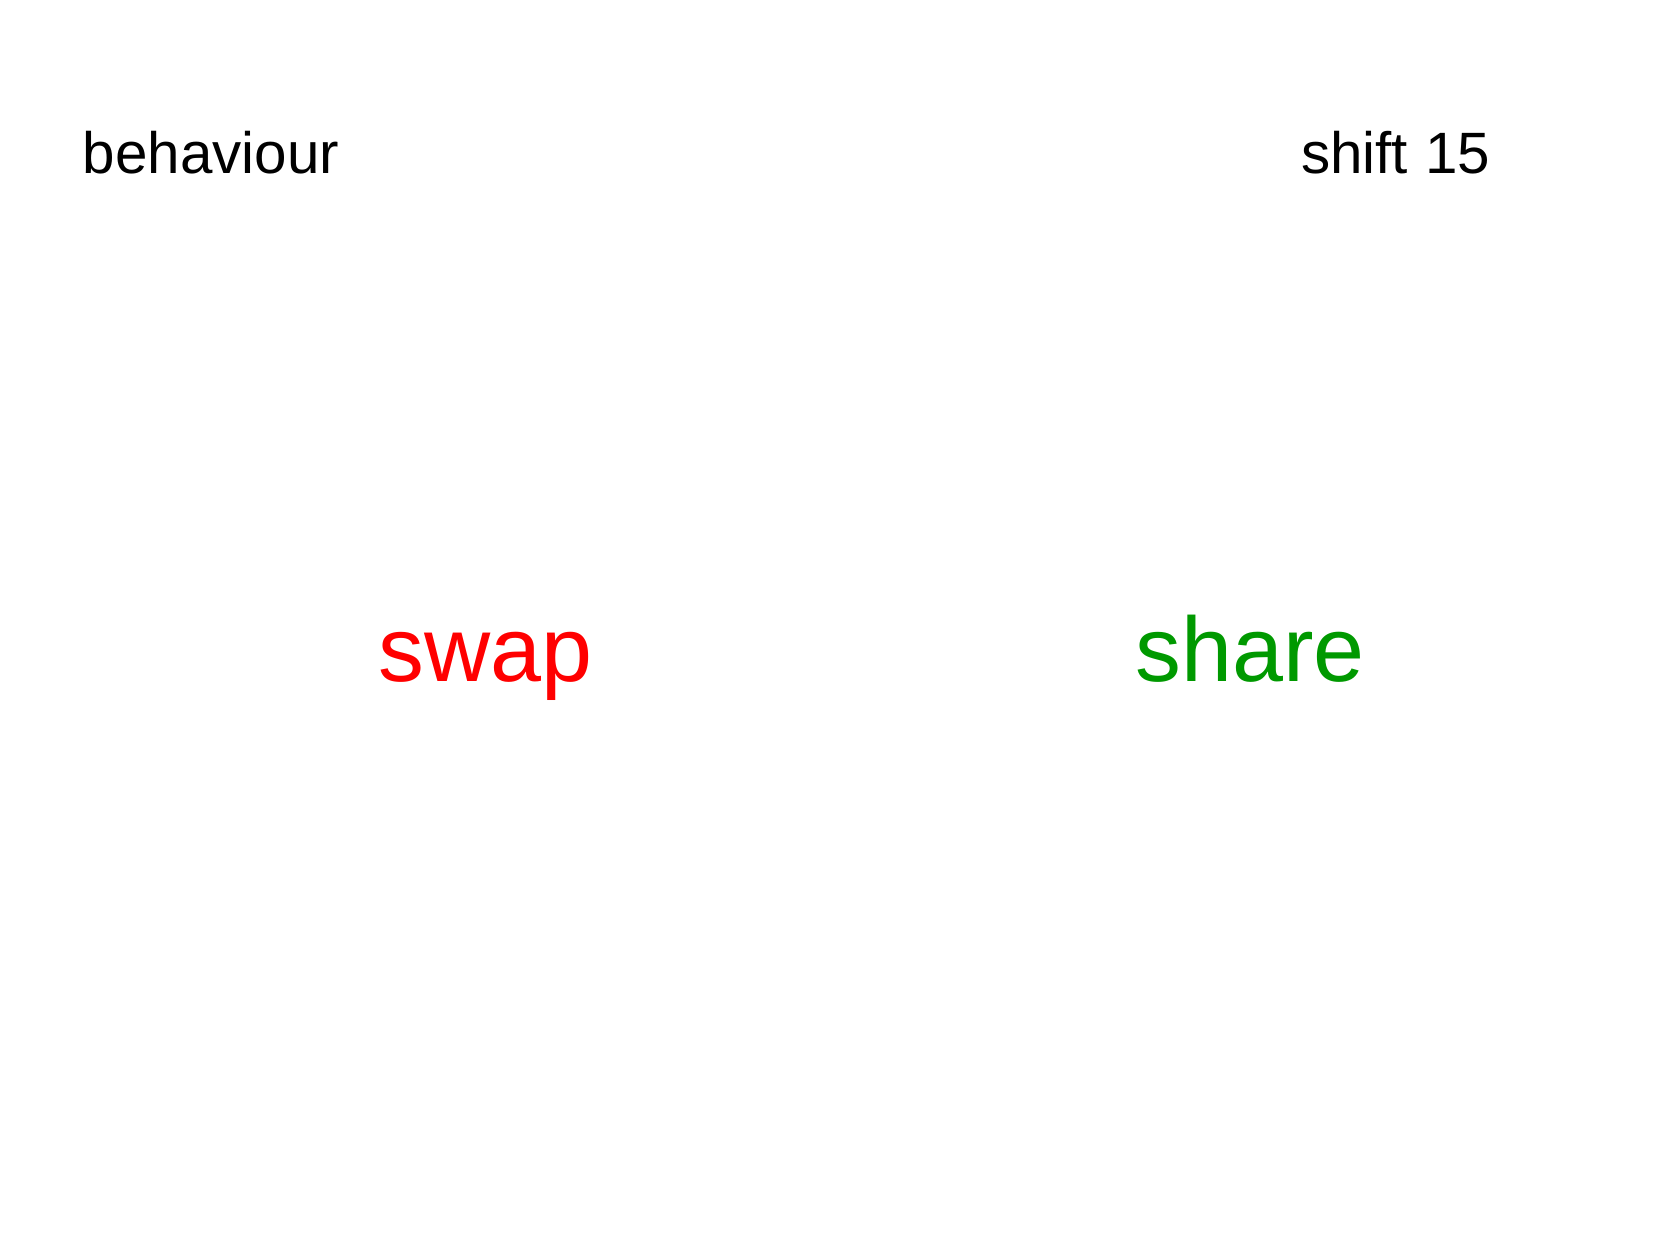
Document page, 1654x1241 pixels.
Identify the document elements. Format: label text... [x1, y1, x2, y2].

title 15 [1425, 49, 1572, 257]
list swap [60, 290, 825, 1010]
title shift [767, 49, 1409, 257]
list share [825, 290, 1606, 1010]
title behaviour [82, 49, 767, 257]
